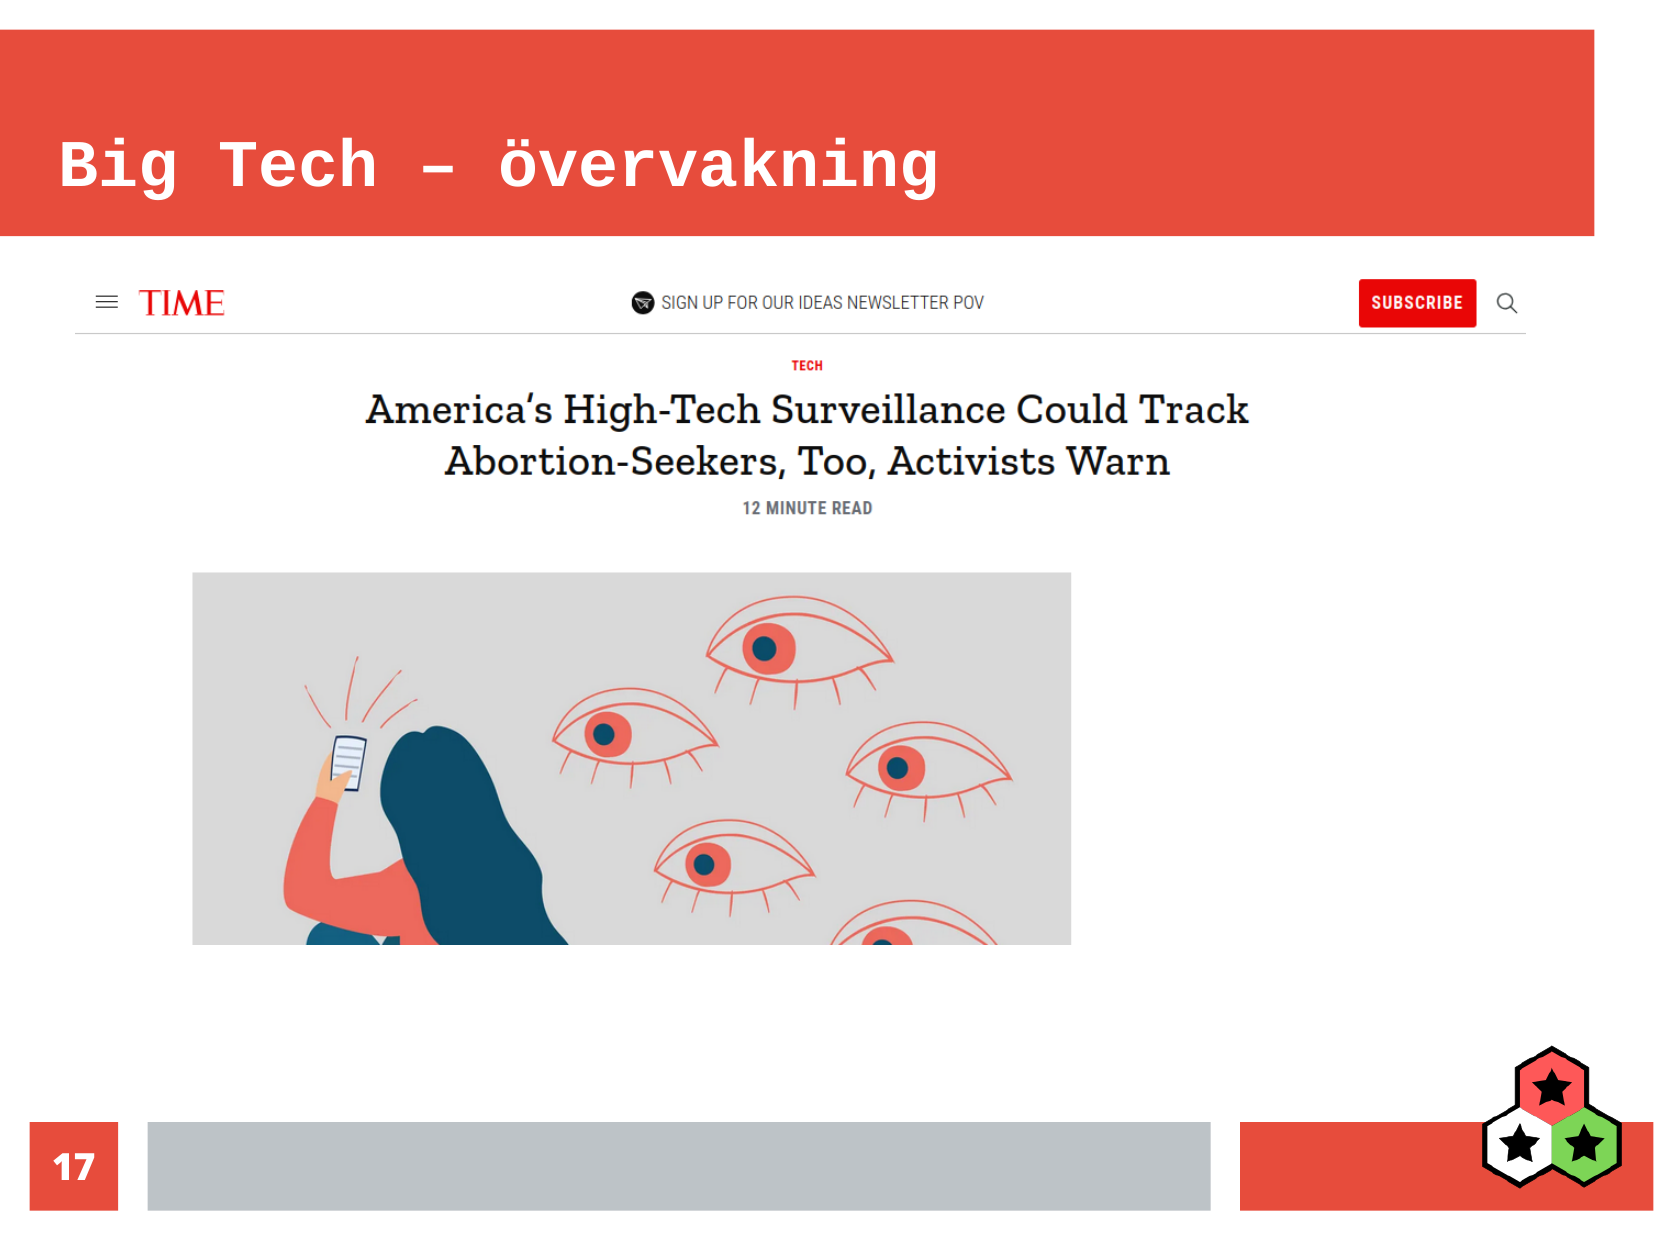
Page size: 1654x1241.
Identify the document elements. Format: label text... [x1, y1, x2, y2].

picture [75, 277, 1526, 946]
title Big Tech – övervakning [59, 59, 1595, 207]
picture [1463, 1028, 1640, 1205]
